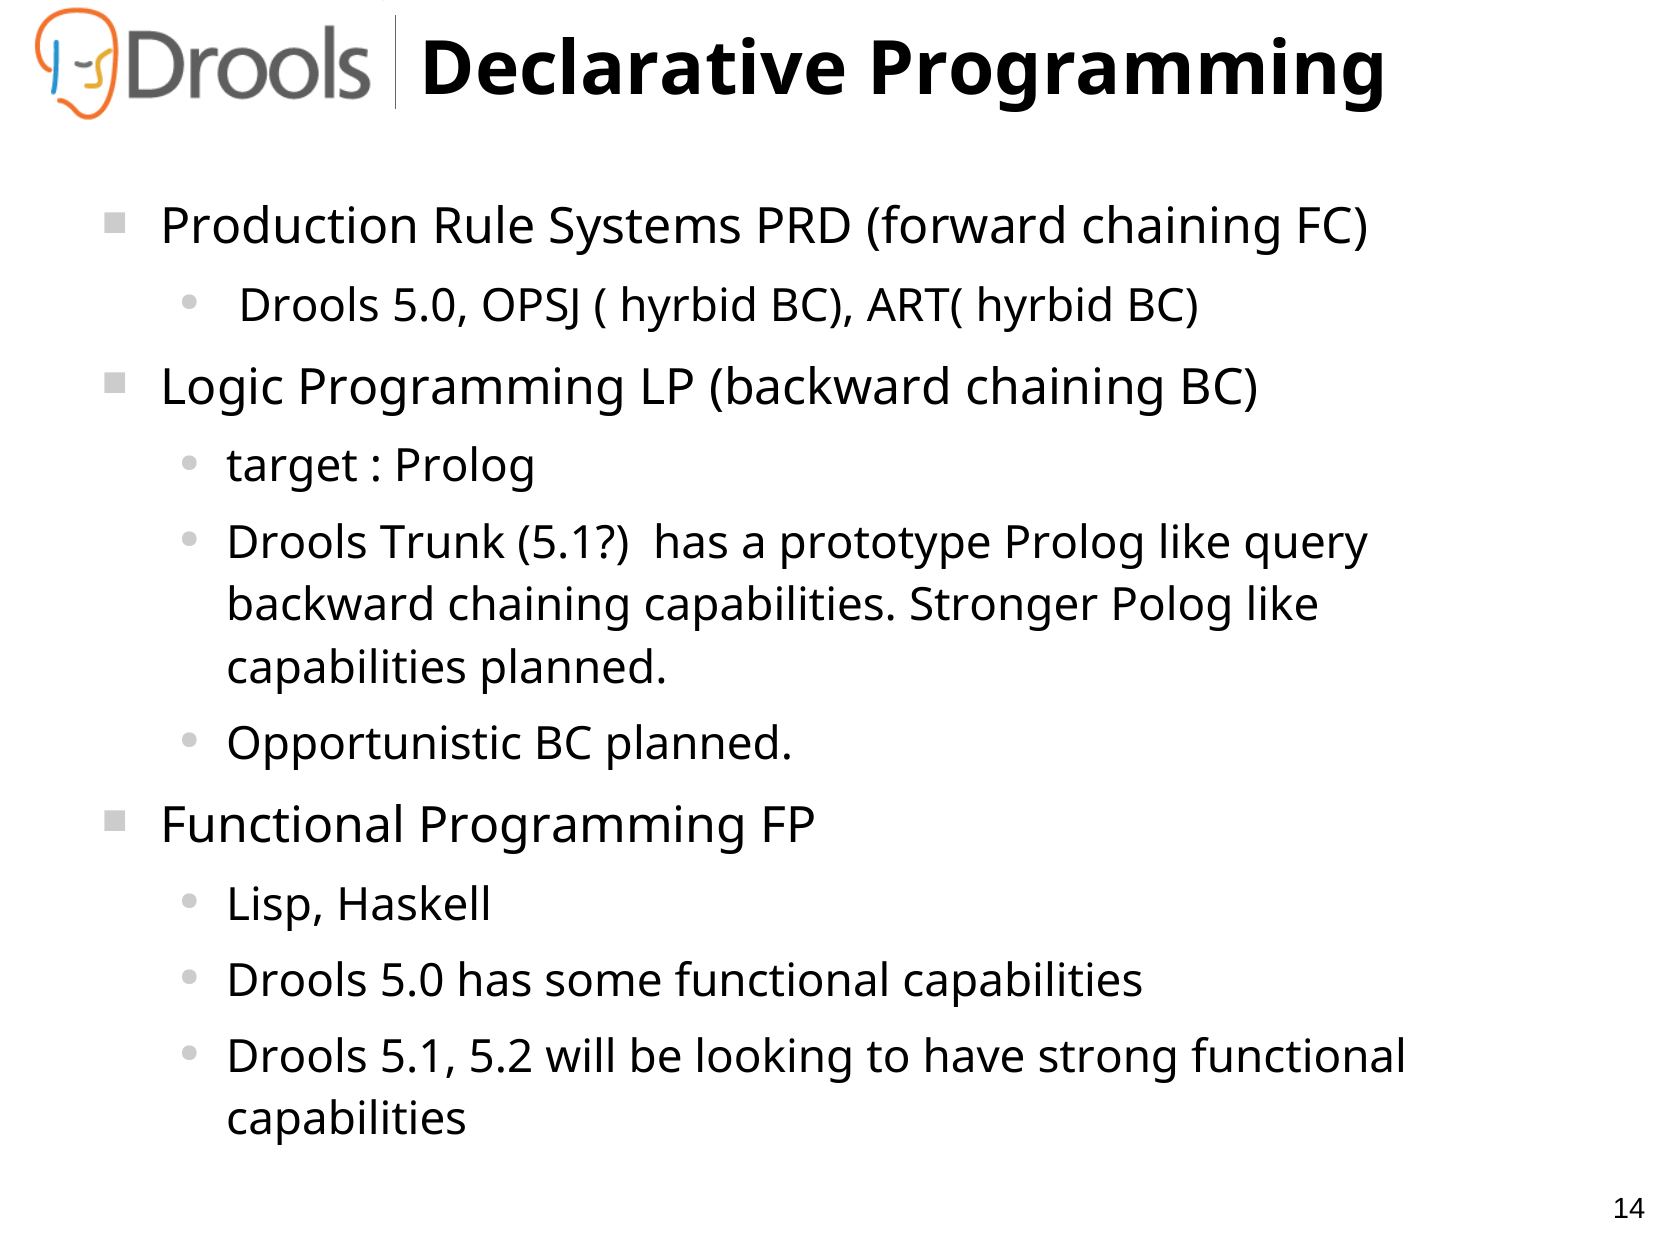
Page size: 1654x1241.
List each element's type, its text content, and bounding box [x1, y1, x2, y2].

picture [29, 0, 384, 126]
title Declarative Programming [419, 12, 1630, 118]
list Production Rule Systems PRD (forward chaining FC) Drools 5.0, OPSJ ( hyrbid BC), ART( hyrbid BC) Logic Programming LP (backward chaining BC) target : Prolog Drools Trunk (5.1?) has a prototype Prolog like query backward chaining capabilities. Stronger Polog like capabilities planned. Opportunistic BC planned. Functional Programming FP Lisp, Haskell Drools 5.0 has some functional capabilities Drools 5.1, 5.2 will be looking to have strong functional capabilities [104, 190, 1517, 996]
